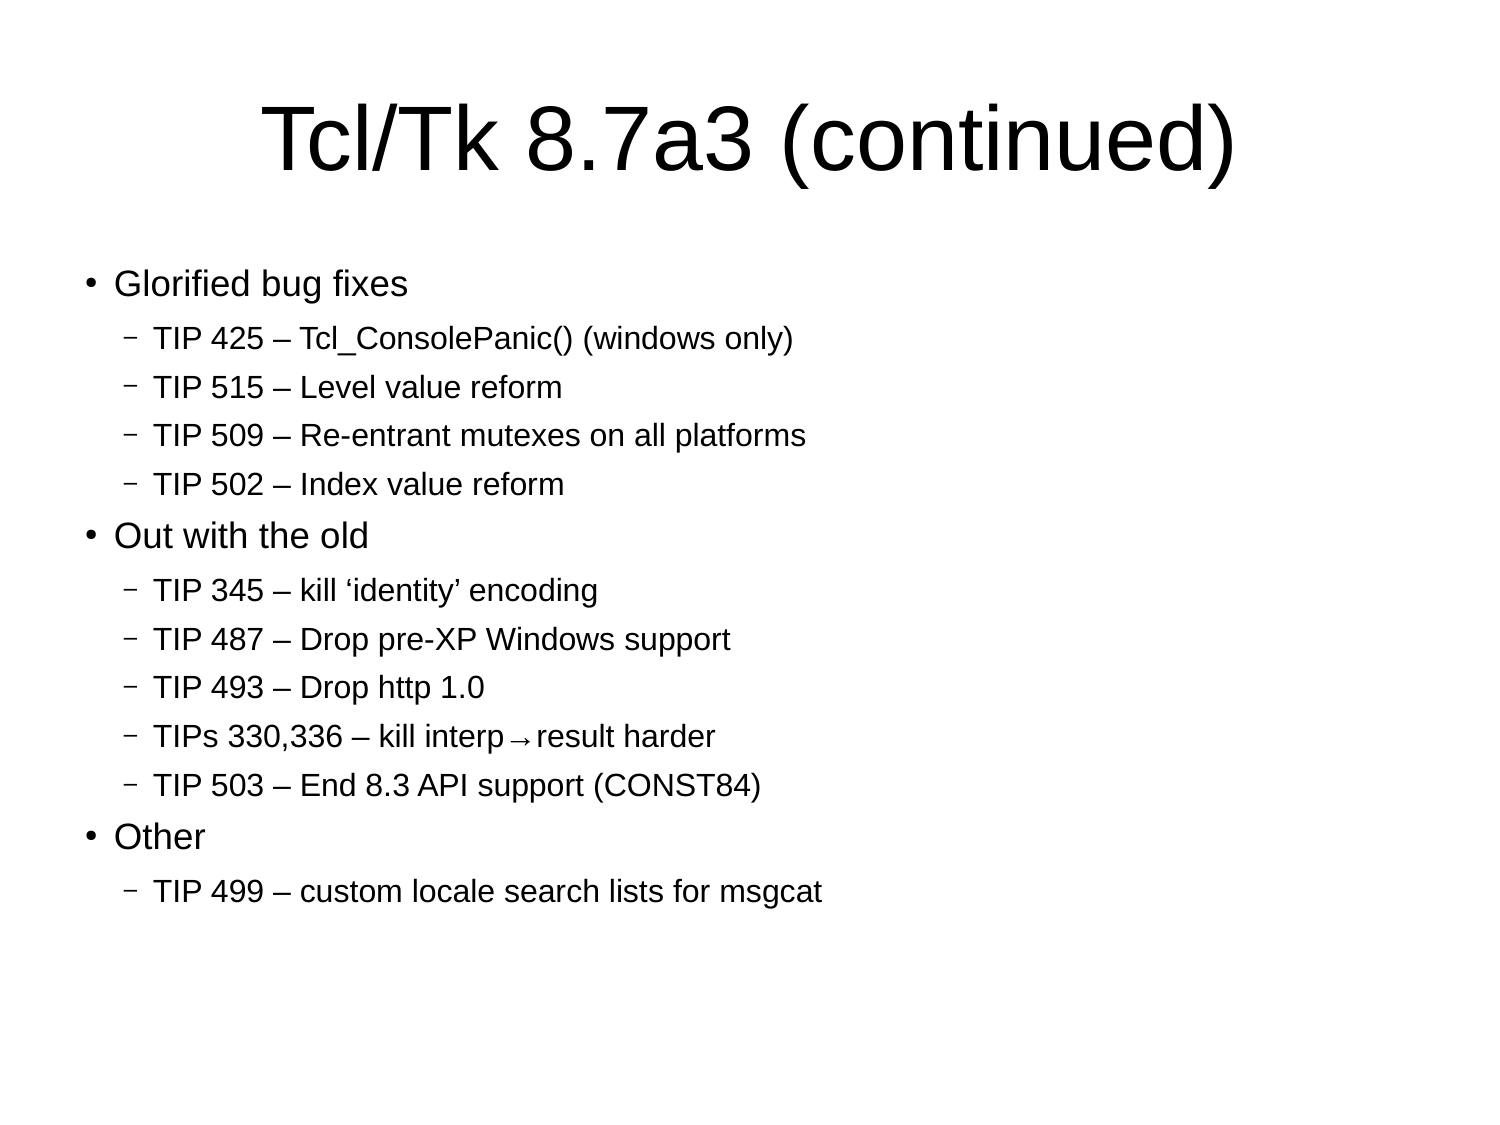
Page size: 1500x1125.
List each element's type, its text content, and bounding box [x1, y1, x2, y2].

title Tcl/Tk 8.7a3 (continued) [75, 44, 1425, 233]
list Glorified bug fixes TIP 425 – Tcl_ConsolePanic() (windows only) TIP 515 – Level value reform TIP 509 – Re-entrant mutexes on all platforms TIP 502 – Index value reform Out with the old TIP 345 – kill ‘identity’ encoding TIP 487 – Drop pre-XP Windows support TIP 493 – Drop http 1.0 TIPs 330,336 – kill interp→result harder TIP 503 – End 8.3 API support (CONST84) Other TIP 499 – custom locale search lists for msgcat [75, 263, 1425, 916]
